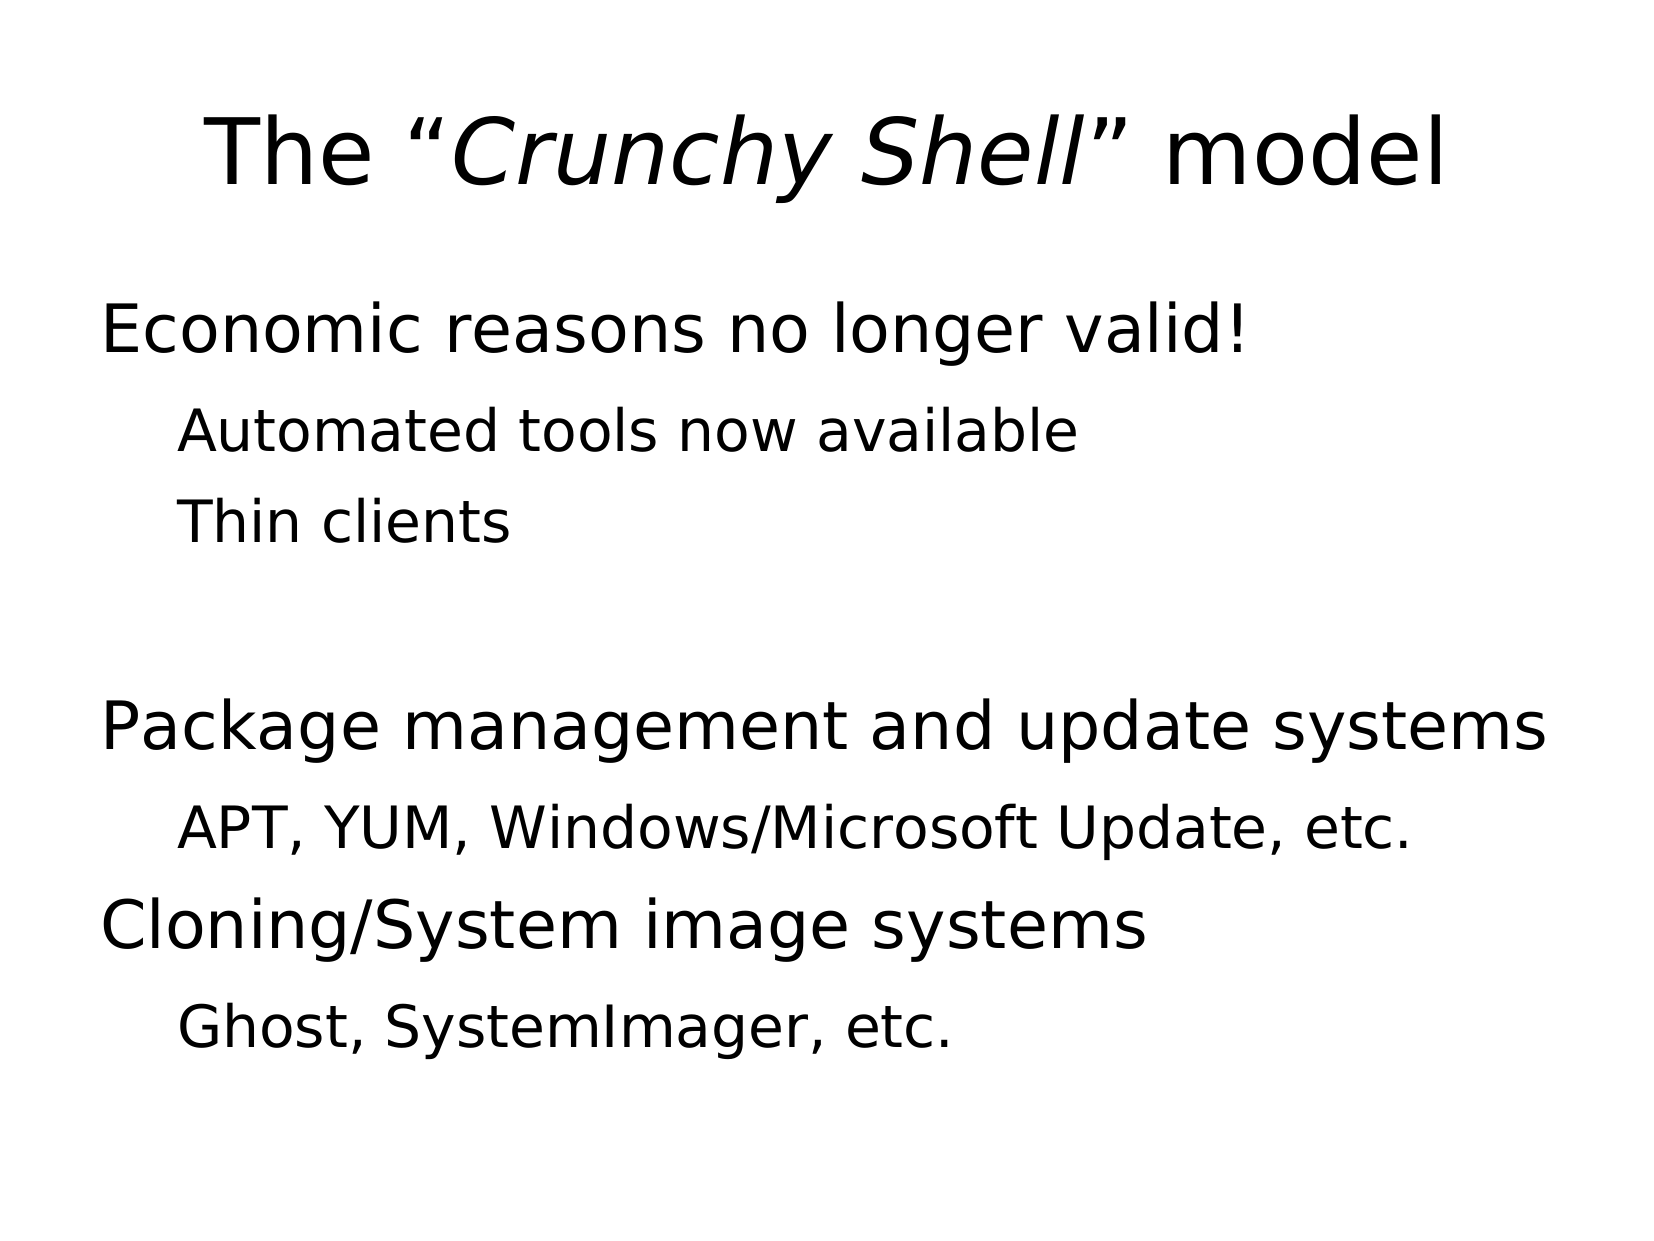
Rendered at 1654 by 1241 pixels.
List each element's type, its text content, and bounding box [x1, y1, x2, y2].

title The “Crunchy Shell” model [82, 49, 1571, 257]
list Economic reasons no longer valid! Automated tools now available Thin clients Package management and update systems APT, YUM, Windows/Microsoft Update, etc. Cloning/System image systems Ghost, SystemImager, etc. [82, 290, 1571, 1109]
